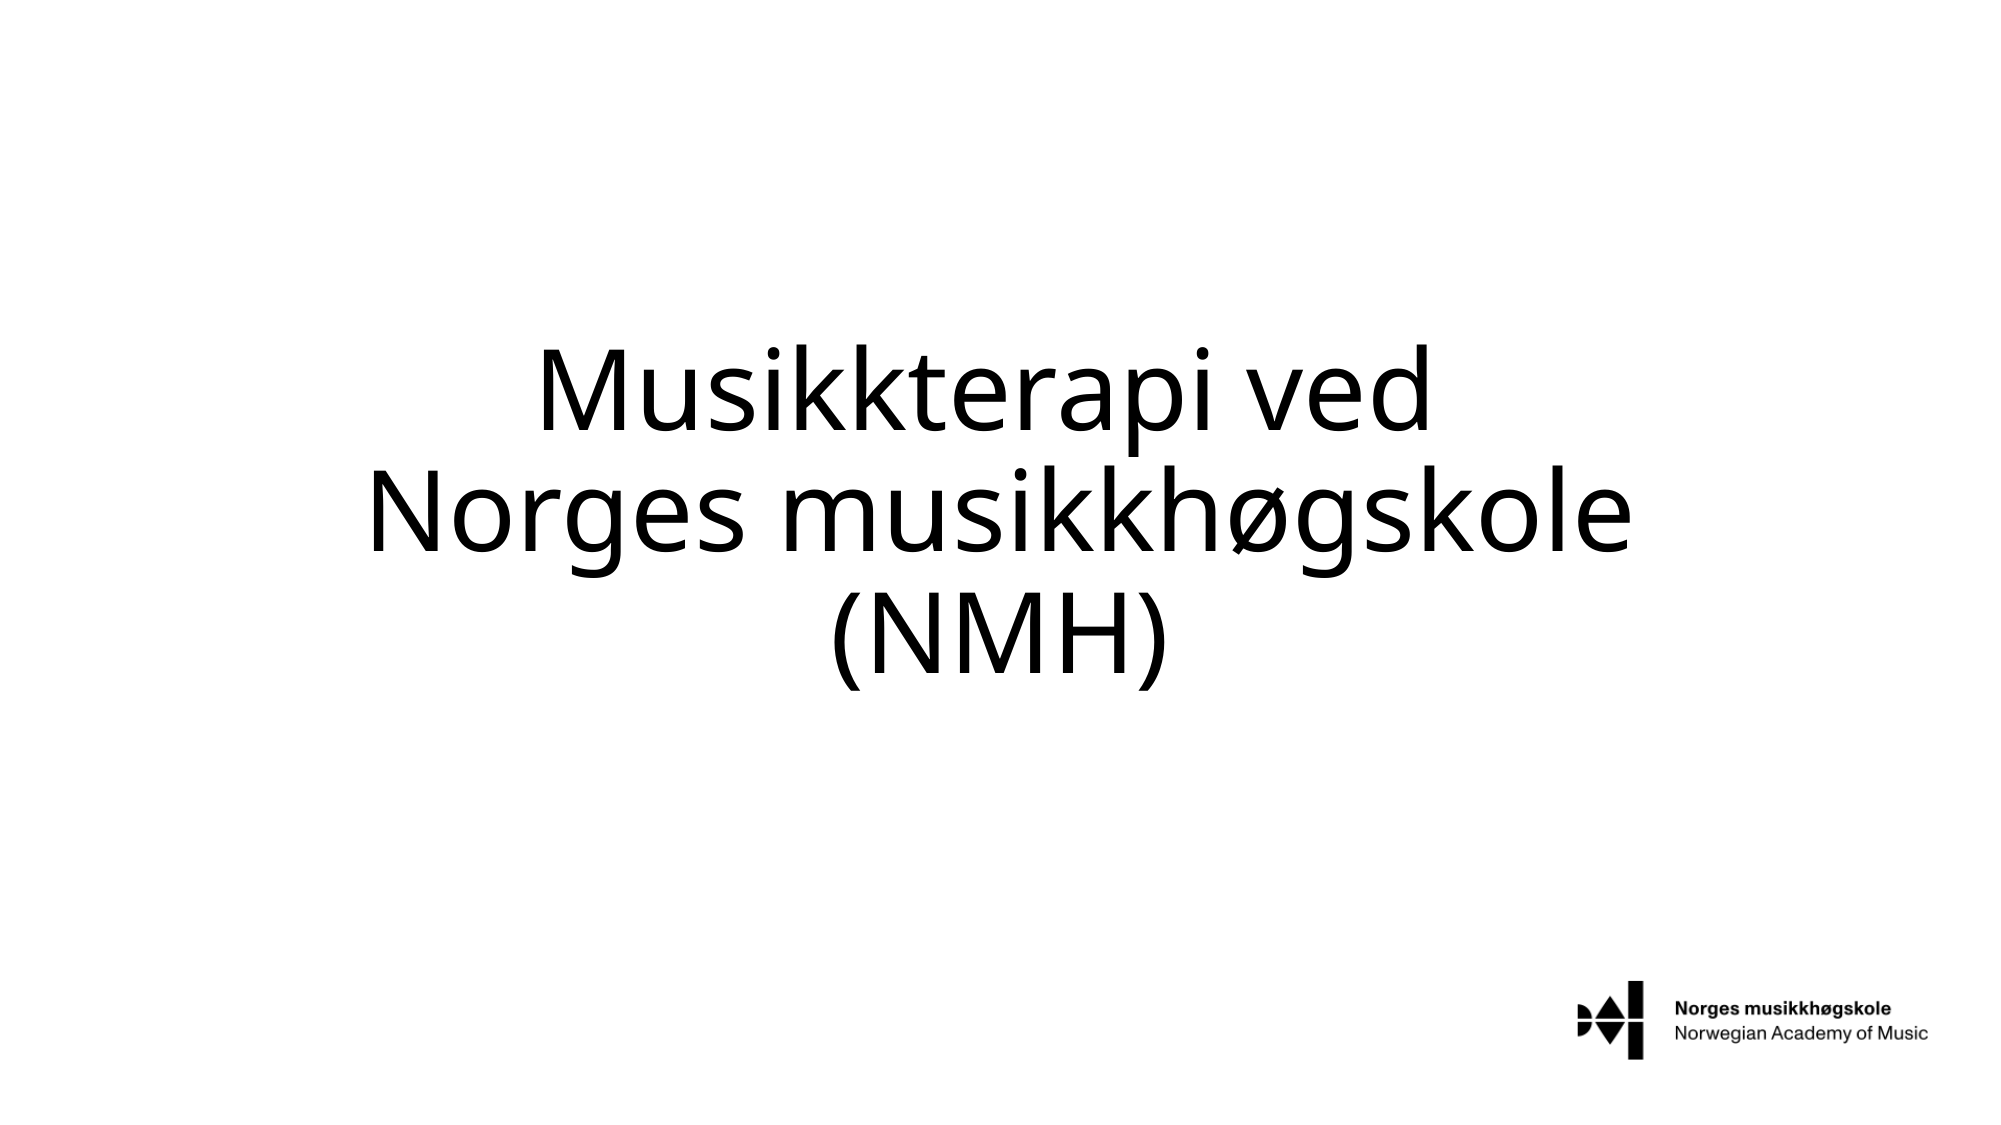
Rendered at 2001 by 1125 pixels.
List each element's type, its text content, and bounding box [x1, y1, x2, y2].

picture [1514, 960, 2000, 1111]
title Musikkterapi ved Norges musikkhøgskole (NMH) [249, 313, 1750, 706]
